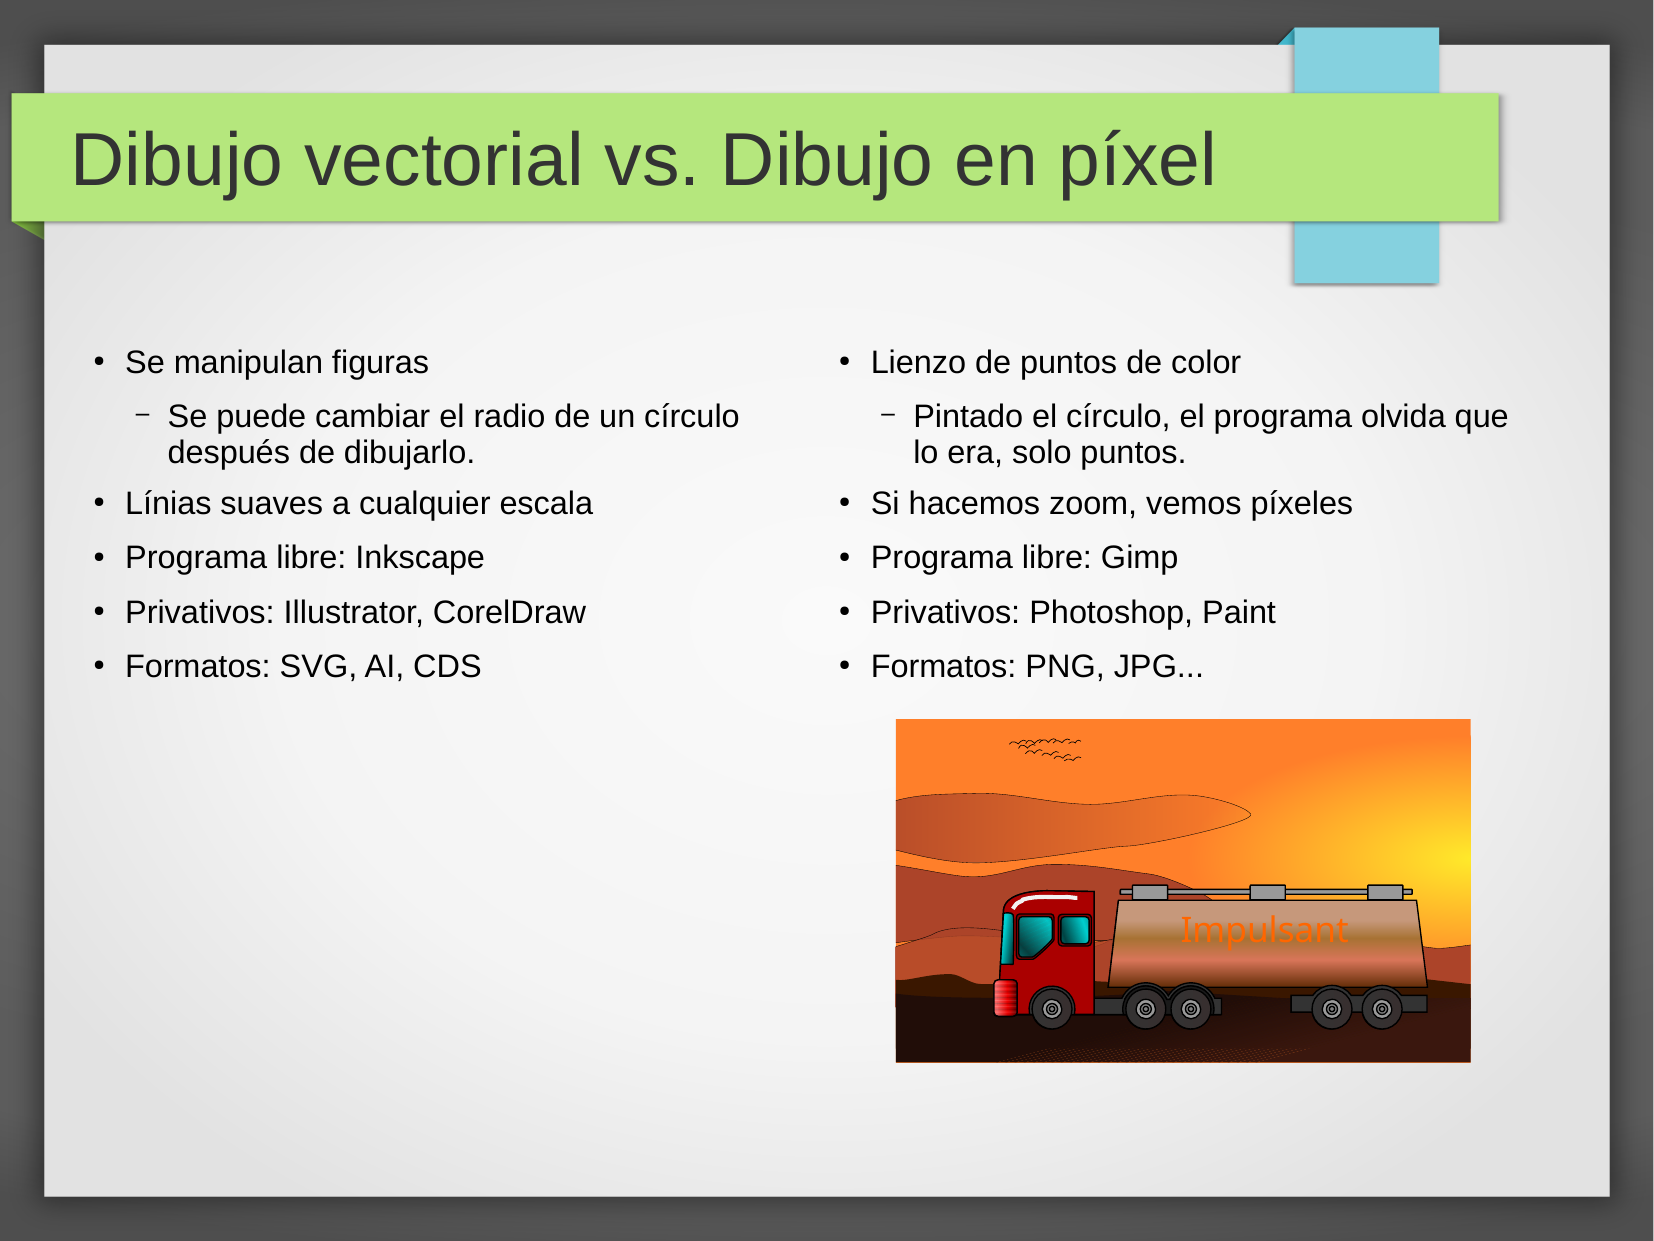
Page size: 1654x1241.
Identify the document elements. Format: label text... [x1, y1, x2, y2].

title Dibujo vectorial vs. Dibujo en píxel [70, 106, 1229, 213]
picture [0, 0, 1654, 1241]
list Se manipulan figuras Se puede cambiar el radio de un círculo después de dibujarlo. Línias suaves a cualquier escala Programa libre: Inkscape Privativos: Illustrator, CorelDraw Formatos: SVG, AI, CDS [82, 343, 793, 687]
list Lienzo de puntos de color Pintado el círculo, el programa olvida que lo era, solo puntos. Si hacemos zoom, vemos píxeles Programa libre: Gimp Privativos: Photoshop, Paint Formatos: PNG, JPG... [828, 343, 1539, 687]
